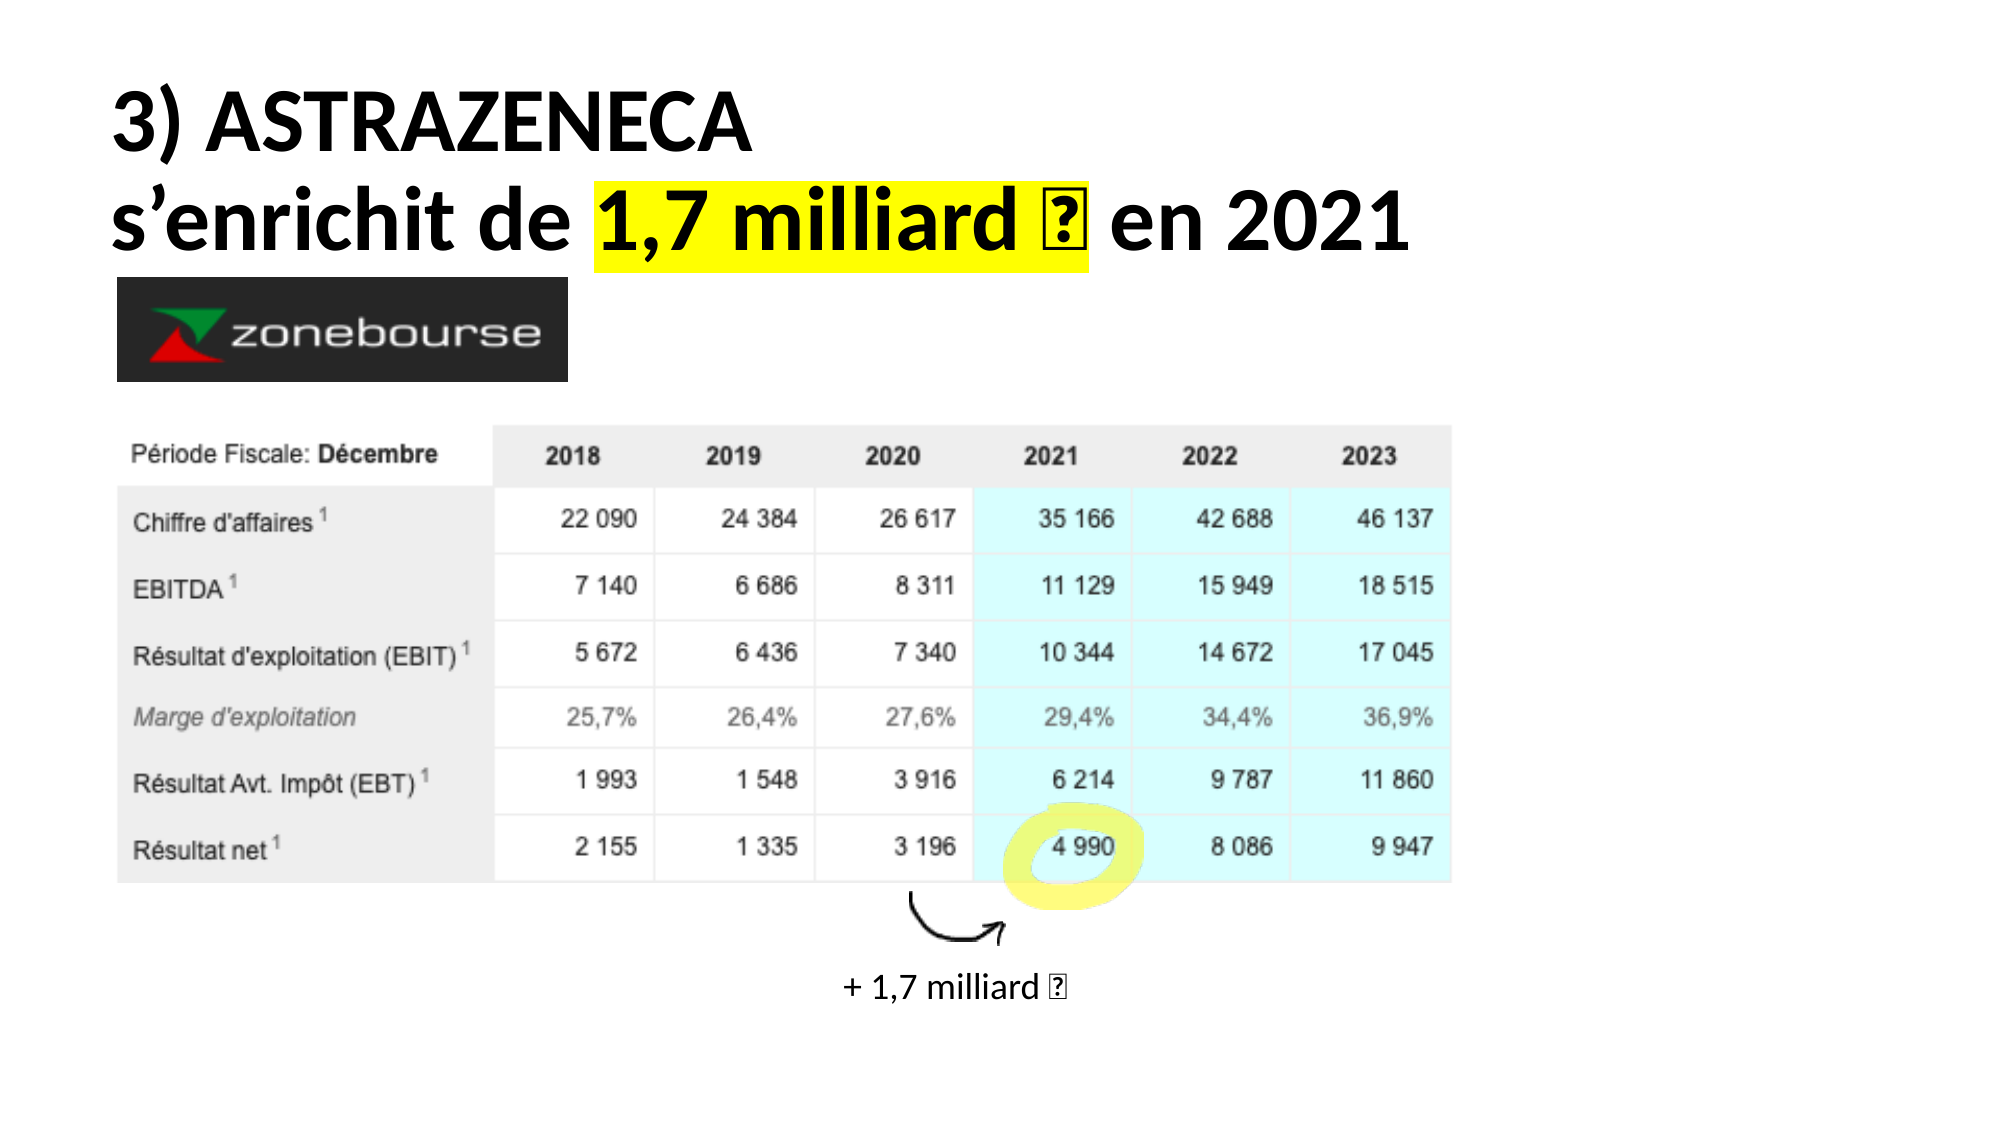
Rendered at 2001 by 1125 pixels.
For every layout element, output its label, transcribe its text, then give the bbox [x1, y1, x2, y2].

picture [117, 277, 568, 382]
title 3) ASTRAZENECA s’enrichit de 1,7 milliard 💲 en 2021 [95, 62, 1821, 280]
picture [95, 409, 1469, 911]
text_box + 1,7 milliard 💲 [828, 954, 1137, 1016]
picture [909, 891, 1006, 946]
